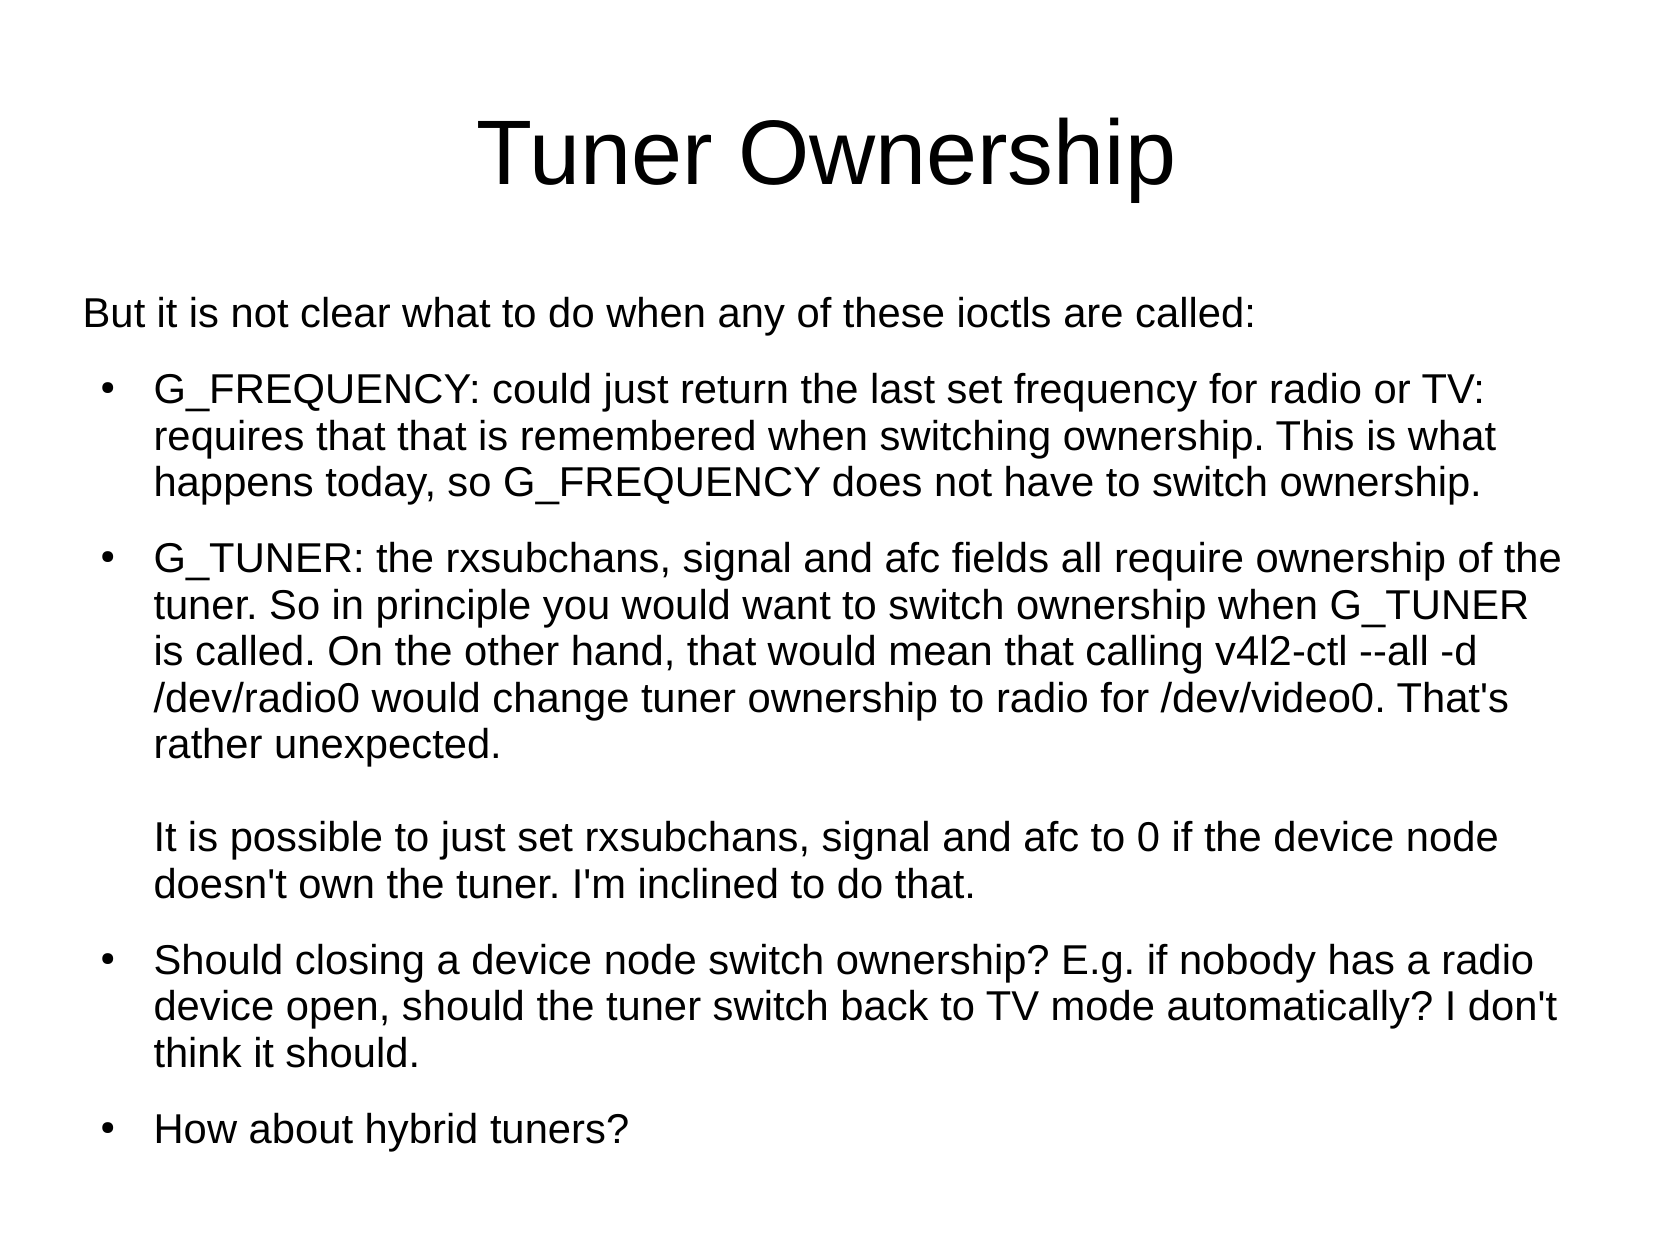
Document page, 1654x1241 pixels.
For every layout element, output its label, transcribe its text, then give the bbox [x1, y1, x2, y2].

list But it is not clear what to do when any of these ioctls are called: G_FREQUENCY: could just return the last set frequency for radio or TV: requires that that is remembered when switching ownership. This is what happens today, so G_FREQUENCY does not have to switch ownership. G_TUNER: the rxsubchans, signal and afc fields all require ownership of the tuner. So in principle you would want to switch ownership when G_TUNER is called. On the other hand, that would mean that calling v4l2-ctl --all -d /dev/radio0 would change tuner ownership to radio for /dev/video0. That's rather unexpected. It is possible to just set rxsubchans, signal and afc to 0 if the device node doesn't own the tuner. I'm inclined to do that. Should closing a device node switch ownership? E.g. if nobody has a radio device open, should the tuner switch back to TV mode automatically? I don't think it should. How about hybrid tuners? [82, 290, 1571, 1152]
title Tuner Ownership [82, 56, 1571, 250]
